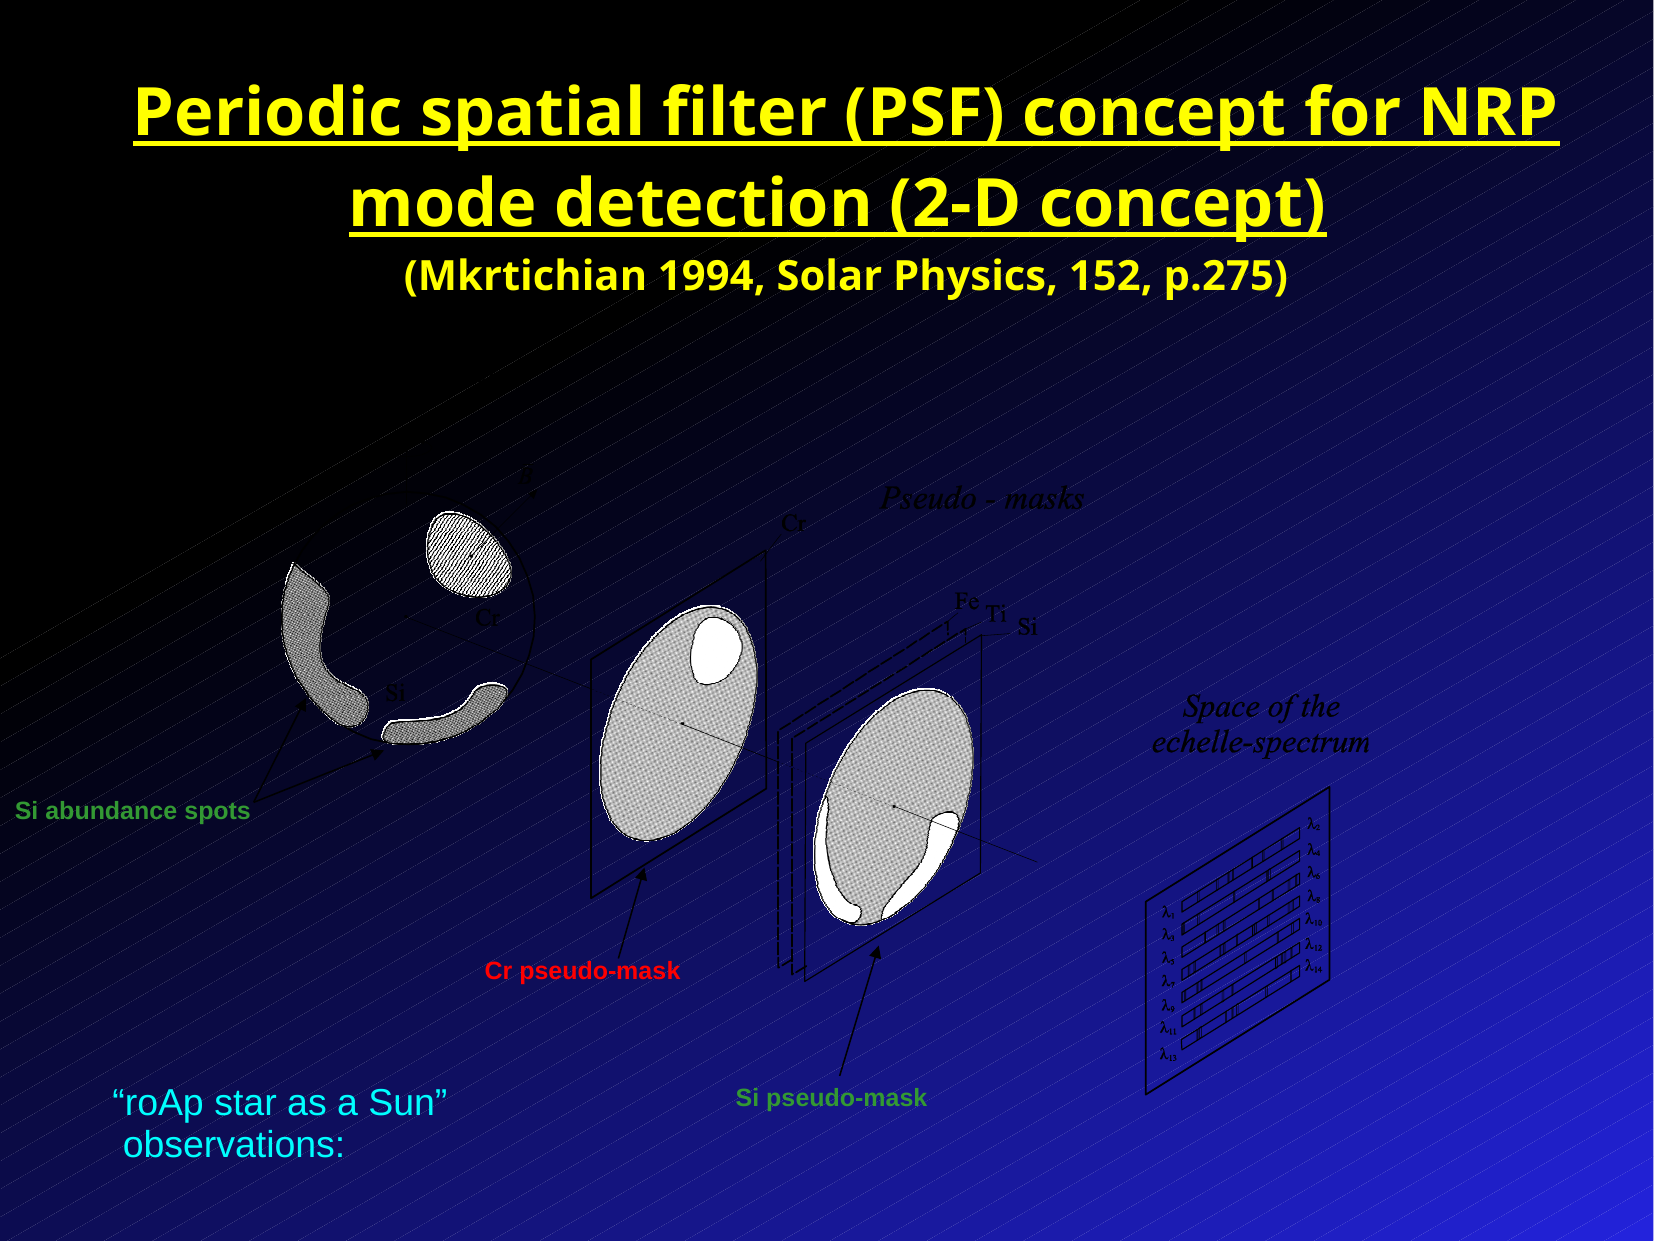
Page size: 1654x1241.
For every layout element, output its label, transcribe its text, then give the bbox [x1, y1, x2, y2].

text_box Cr pseudo-mask [469, 949, 696, 993]
text_box “roAp star as a Sun” observations: [97, 1074, 501, 1174]
text_box Si pseudo-mask [720, 1075, 943, 1120]
picture [279, 359, 1369, 1100]
text_box Si abundance spots [0, 789, 319, 833]
title Periodic spatial filter (PSF) concept for NRP mode detection (2-D concept) (Mkrtichian 1994, Solar Physics, 152, p.275) [71, 15, 1622, 353]
